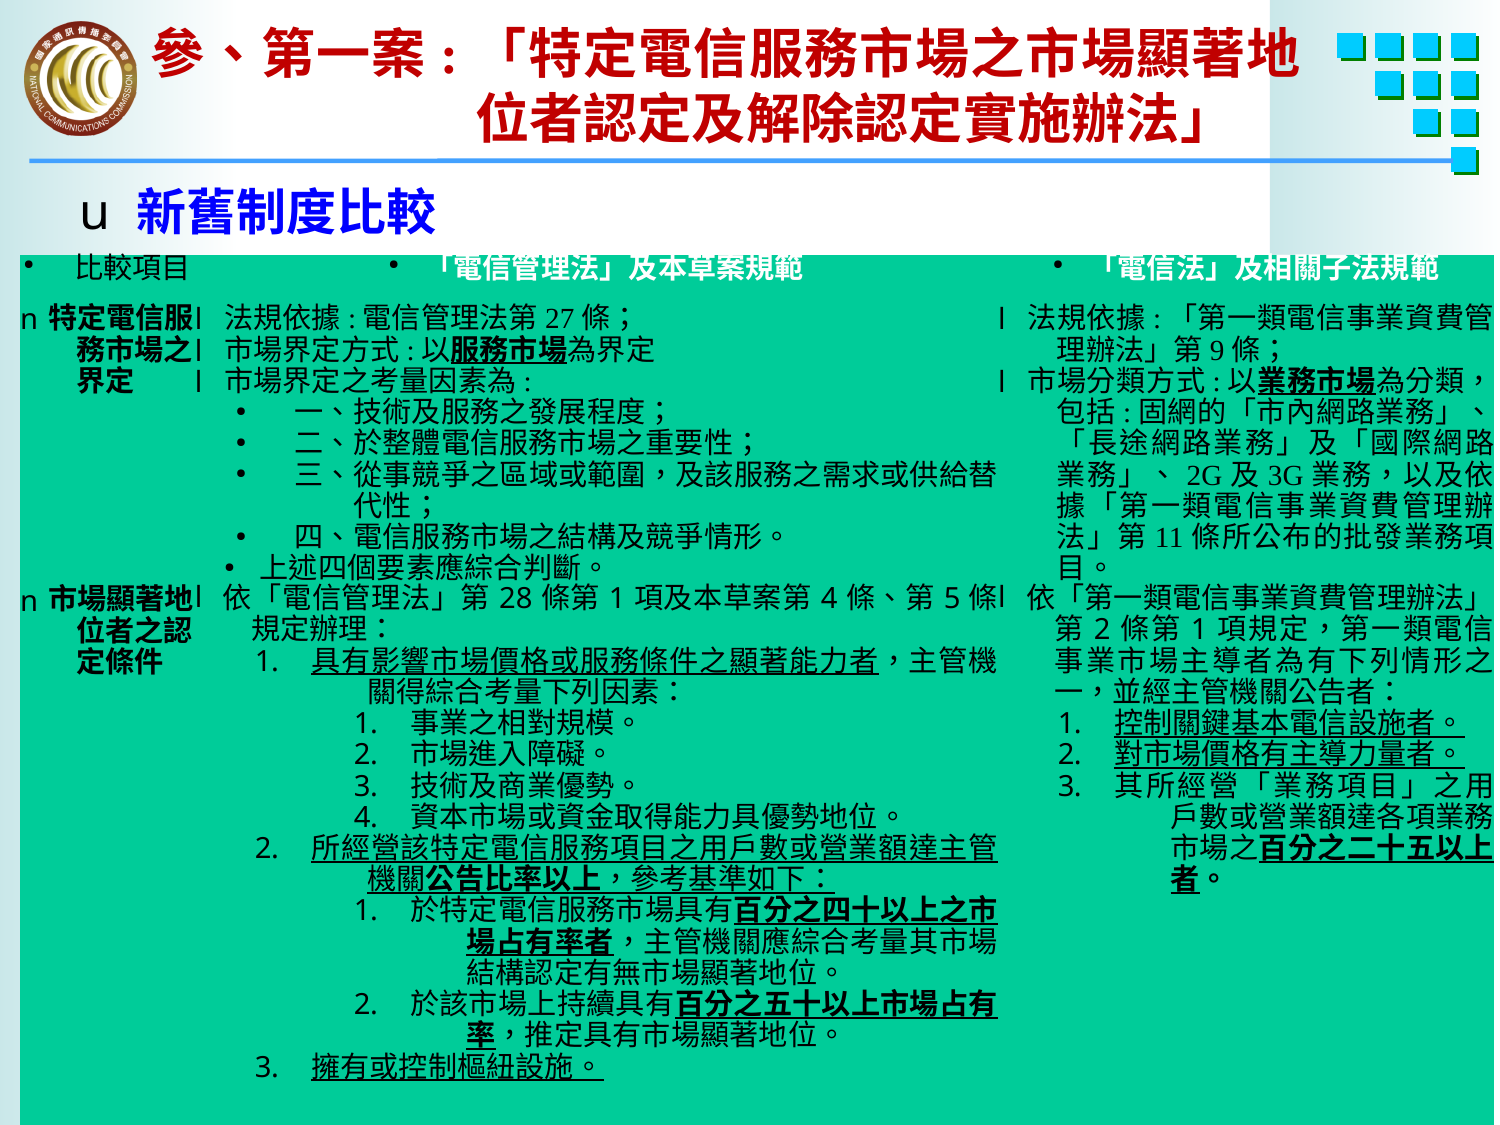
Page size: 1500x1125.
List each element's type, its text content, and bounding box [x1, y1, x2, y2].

table_cell 法規依據:「第一類電信事業資費管理辦法」第9條； 市場分類方式:以業務市場為分類，包括:固網的「市內網路業務」、「長途網路業務」及「國際網路業務」、2G及3G業務，以及依據「第一類電信事業資費管理辦法」第11條所公布的批發業務項目。 [998, 305, 1494, 586]
table_header 「電信法」及相關子法規範 [998, 255, 1494, 305]
table_cell 依「第一類電信事業資費管理辦法」第2條第1項規定，第一類電信事業市場主導者為有下列情形之一，並經主管機關公告者： 控制關鍵基本電信設施者。 對市場價格有主導力量者。 其所經營「業務項目」之用戶數或營業額達各項業務市場之百分之二十五以上者。 [998, 586, 1494, 1125]
table_cell 特定電信服務市場之界定 [20, 305, 195, 586]
text_box 新舊制度比較 [65, 173, 564, 248]
table_header 「電信管理法」及本草案規範 [195, 255, 998, 305]
table_cell 法規依據:電信管理法第27條； 市場界定方式:以服務市場為界定 市場界定之考量因素為: 一、技術及服務之發展程度； 二、於整體電信服務市場之重要性； 三、從事競爭之區域或範圍，及該服務之需求或供給替代性； 四、電信服務市場之結構及競爭情形。 上述四個要素應綜合判斷。 [195, 305, 998, 586]
table_cell 市場顯著地位者之認定條件 [20, 586, 195, 1125]
title 參、第一案:「特定電信服務市場之市場顯著地位者認定及解除認定實施辦法」 [135, 7, 1317, 161]
table_header 比較項目 [20, 255, 195, 305]
table_cell 依「電信管理法」第28條第1項及本草案第4條、第5條規定辦理： 具有影響市場價格或服務條件之顯著能力者，主管機關得綜合考量下列因素： 事業之相對規模。 市場進入障礙。 技術及商業優勢。 資本市場或資金取得能力具優勢地位。 所經營該特定電信服務項目之用戶數或營業額達主管機關公告比率以上，參考基準如下： 於特定電信服務市場具有百分之四十以上之市場占有率者，主管機關應綜合考量其市場結構認定有無市場顯著地位。 於該市場上持續具有百分之五十以上市場占有率，推定具有市場顯著地位。 擁有或控制樞紐設施。 [195, 586, 998, 1125]
